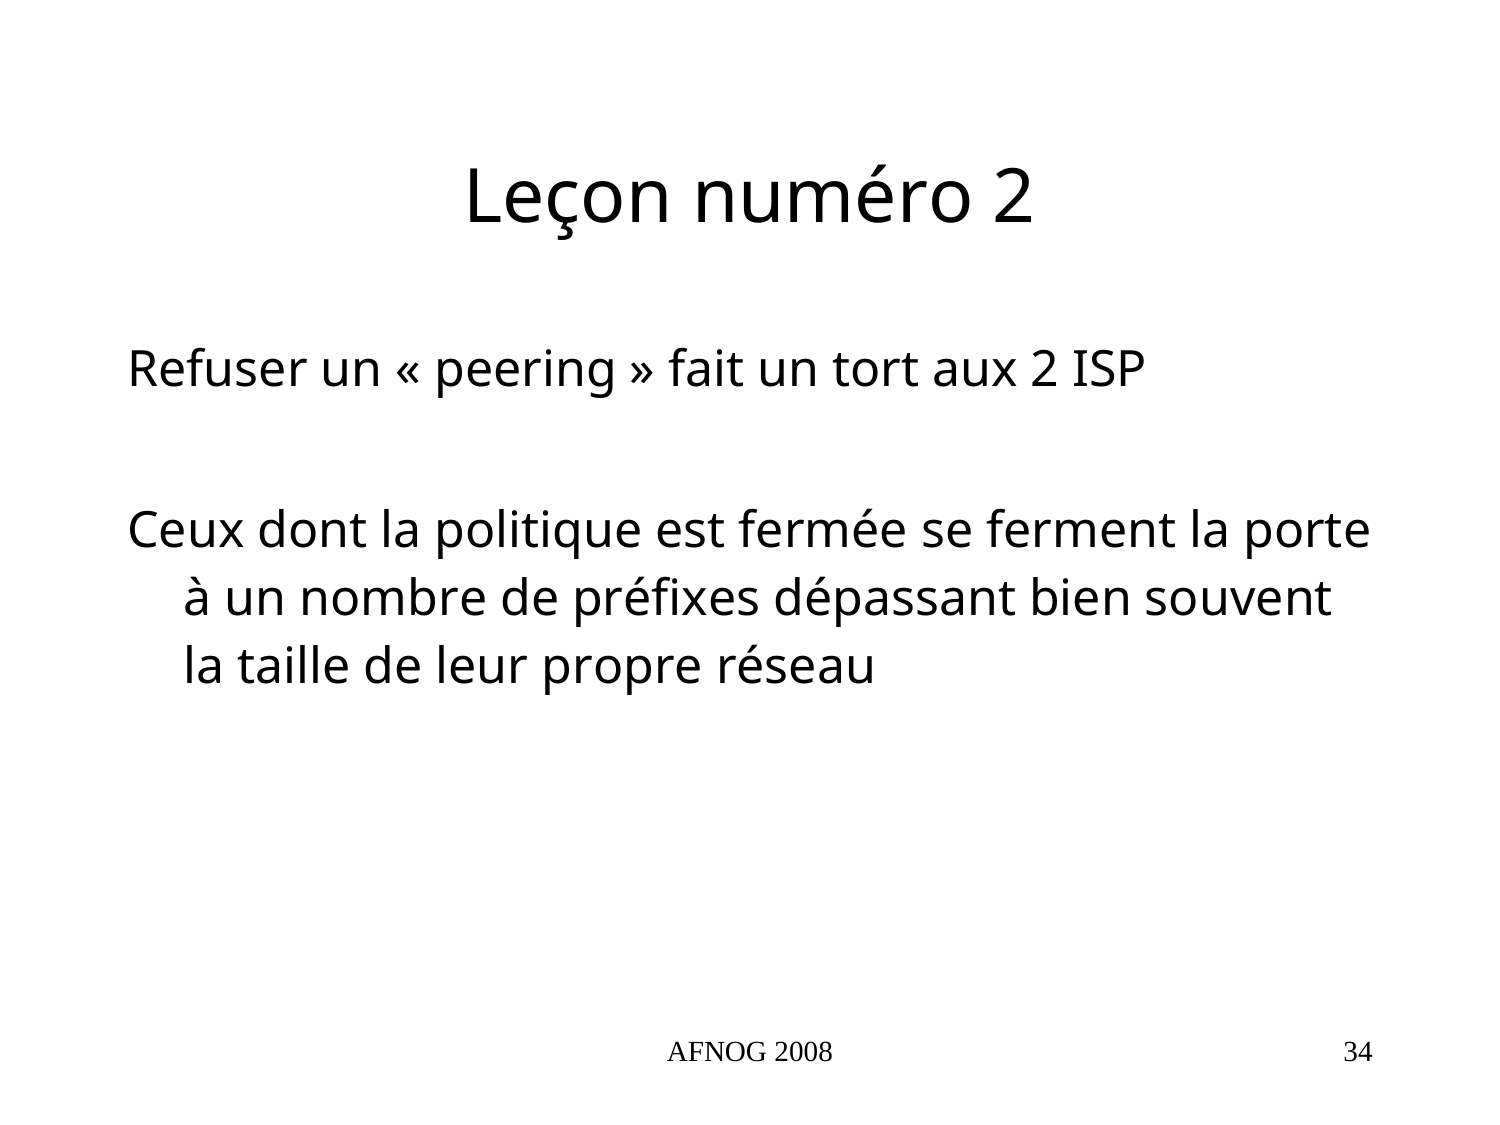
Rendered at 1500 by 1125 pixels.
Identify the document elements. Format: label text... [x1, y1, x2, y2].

text_box AFNOG 2008 [512, 1025, 988, 1101]
text_box <number> [1074, 1025, 1388, 1101]
list Refuser un « peering » fait un tort aux 2 ISP Ceux dont la politique est fermée se ferment la porte à un nombre de préfixes dépassant bien souvent la taille de leur propre réseau [112, 324, 1388, 1001]
title Leçon numéro 2 [112, 99, 1388, 288]
